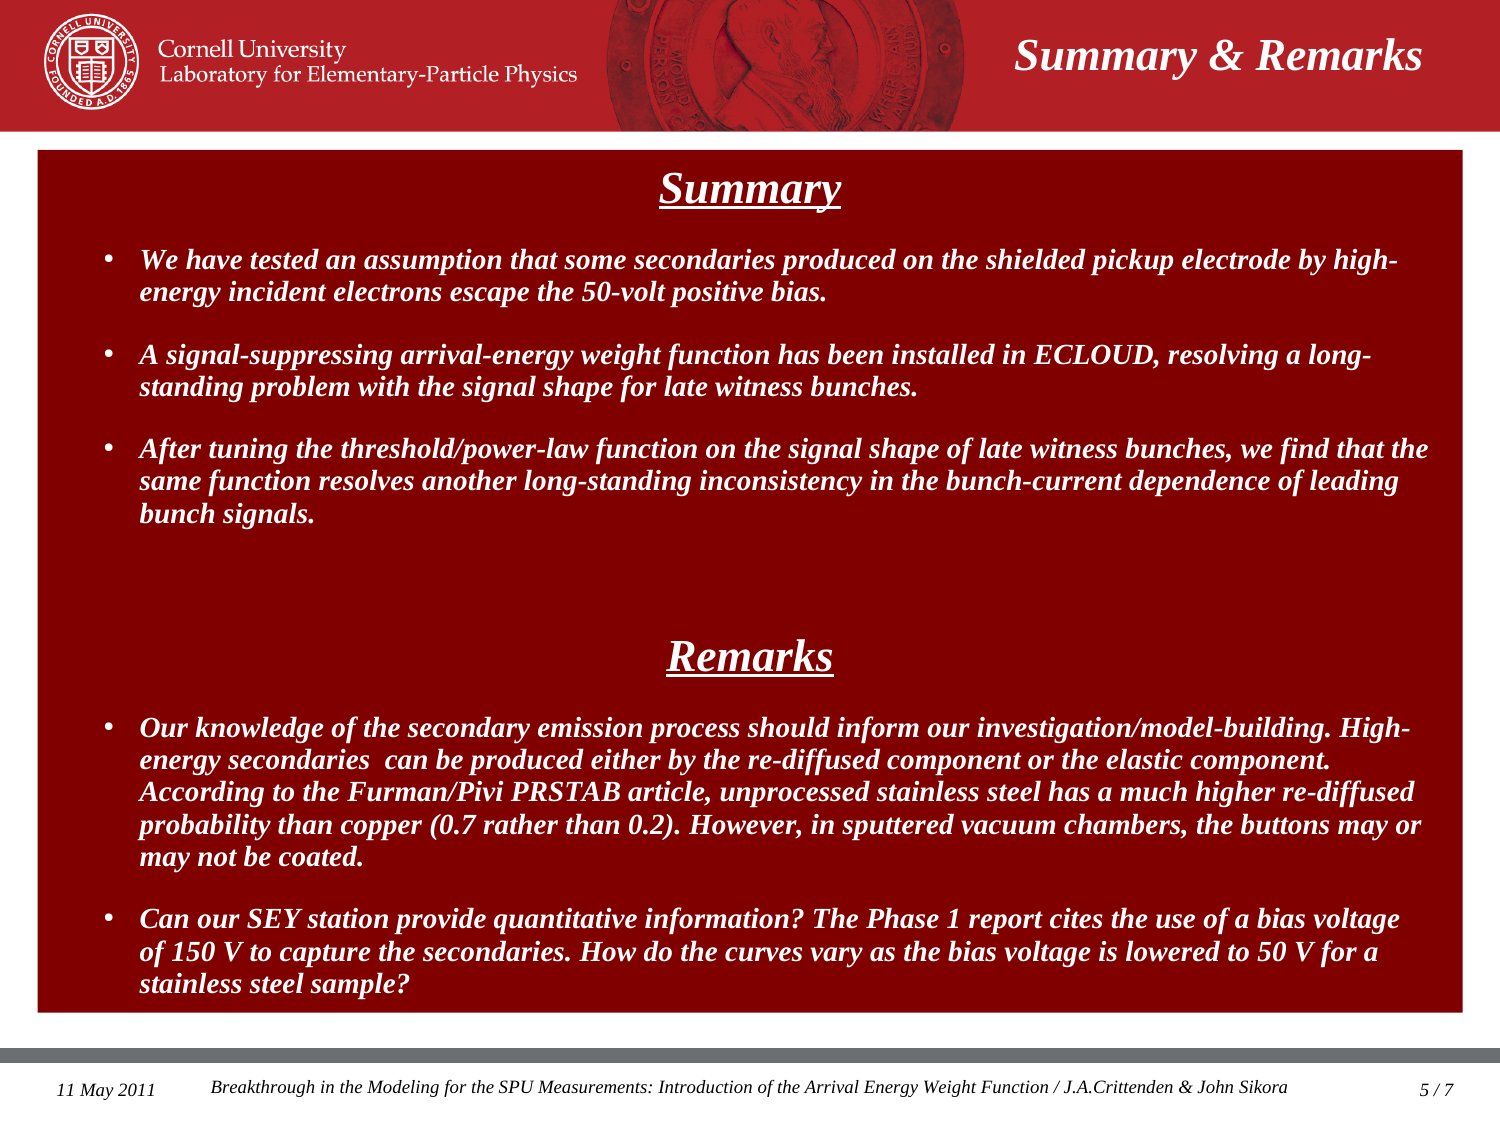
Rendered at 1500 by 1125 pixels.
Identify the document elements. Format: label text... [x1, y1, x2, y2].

picture [0, 0, 1500, 132]
text_box Summary & Remarks [937, 29, 1500, 106]
text_box Summary We have tested an assumption that some secondaries produced on the shielded pickup electrode by high-energy incident electrons escape the 50-volt positive bias. A signal-suppressing arrival-energy weight function has been installed in ECLOUD, resolving a long-standing problem with the signal shape for late witness bunches. After tuning the threshold/power-law function on the signal shape of late witness bunches, we find that the same function resolves another long-standing inconsistency in the bunch-current dependence of leading bunch signals. Remarks Our knowledge of the secondary emission process should inform our investigation/model-building. High-energy secondaries can be produced either by the re-diffused component or the elastic component. According to the Furman/Pivi PRSTAB article, unprocessed stainless steel has a much higher re-diffused probability than copper (0.7 rather than 0.2). However, in sputtered vacuum chambers, the buttons may or may not be coated. Can our SEY station provide quantitative information? The Phase 1 report cites the use of a bias voltage of 150 V to capture the secondaries. How do the curves vary as the bias voltage is lowered to 50 V for a stainless steel sample? [37, 149, 1463, 1013]
